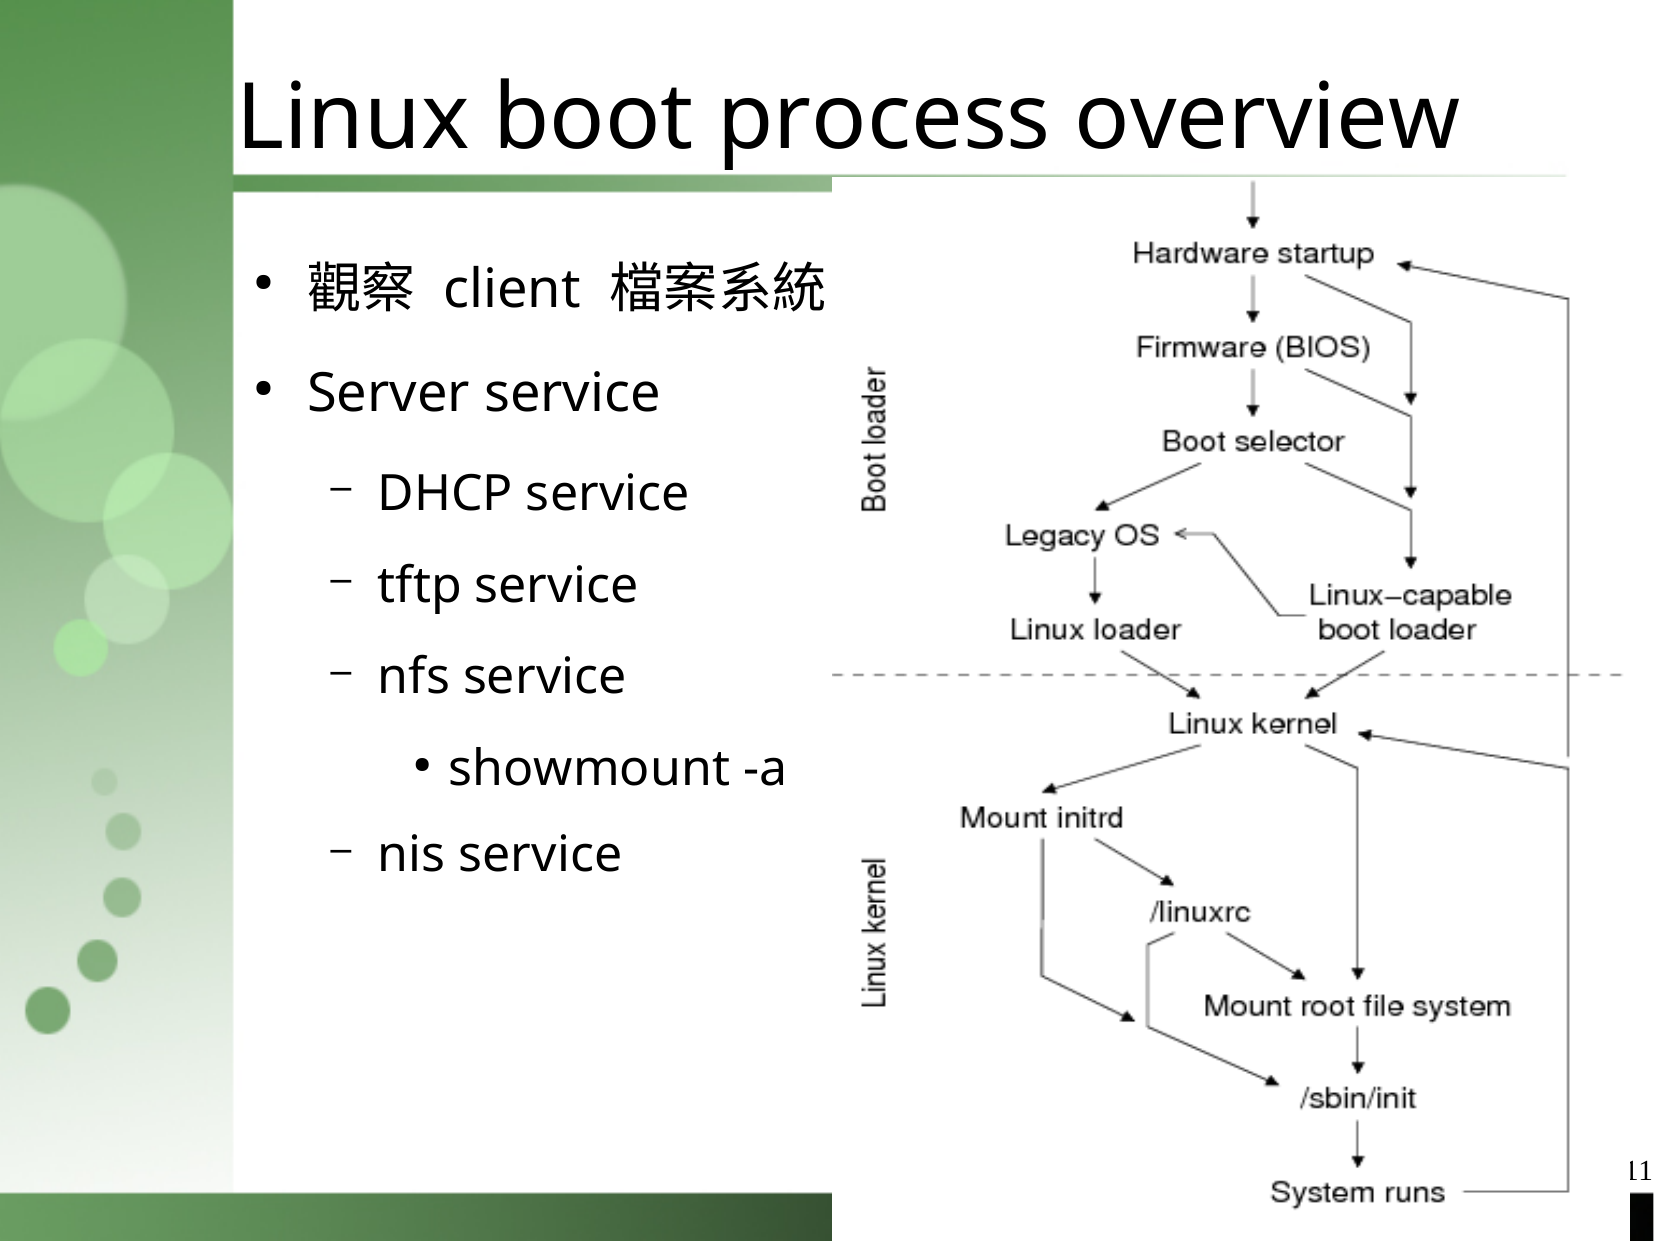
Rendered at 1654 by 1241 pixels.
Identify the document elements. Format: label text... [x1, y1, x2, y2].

picture [0, 0, 1654, 1241]
list 觀察 client 檔案系統 Server service DHCP service tftp service nfs service showmount -a nis service [236, 244, 832, 916]
title Linux boot process overview [236, 49, 1595, 178]
